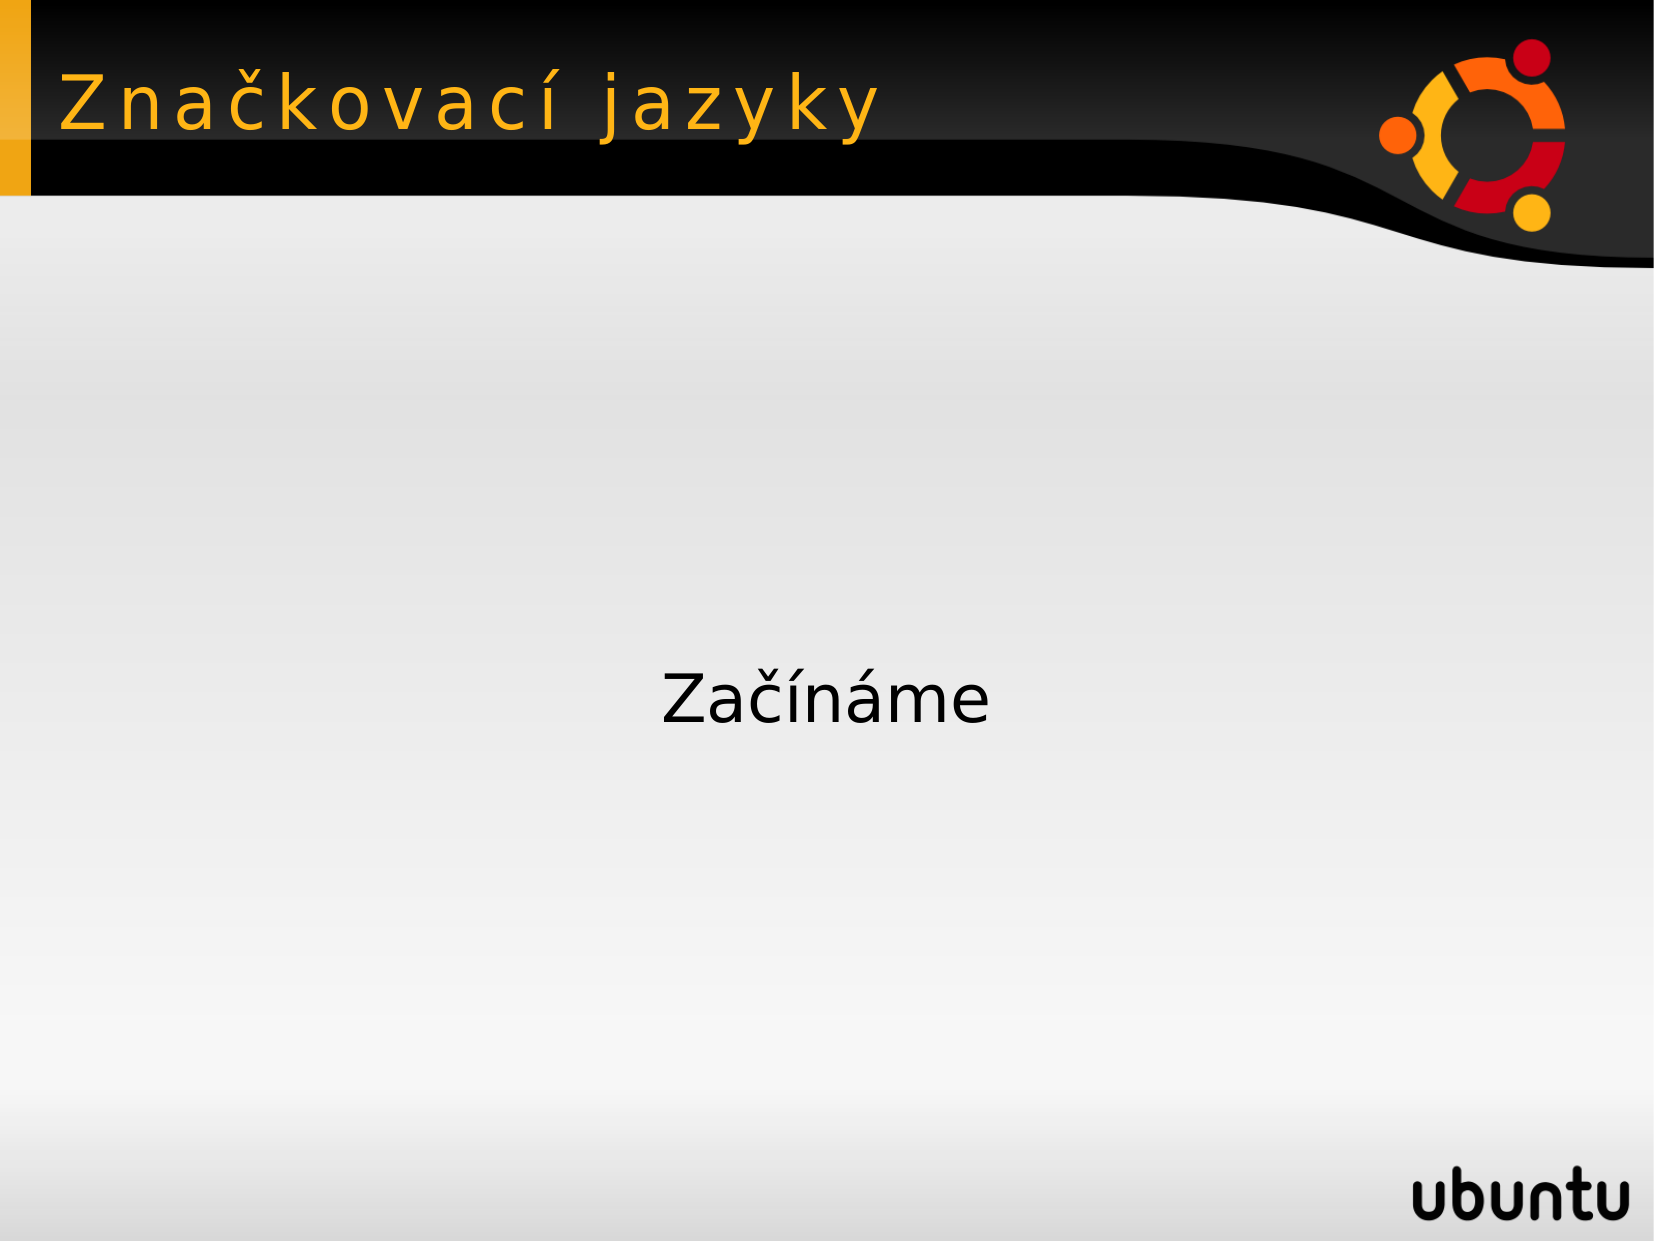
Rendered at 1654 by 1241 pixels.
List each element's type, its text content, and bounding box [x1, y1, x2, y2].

title Značkovací jazyky [59, 29, 1270, 178]
picture [0, 0, 1654, 1241]
subtitle Začínáme [82, 290, 1571, 1109]
